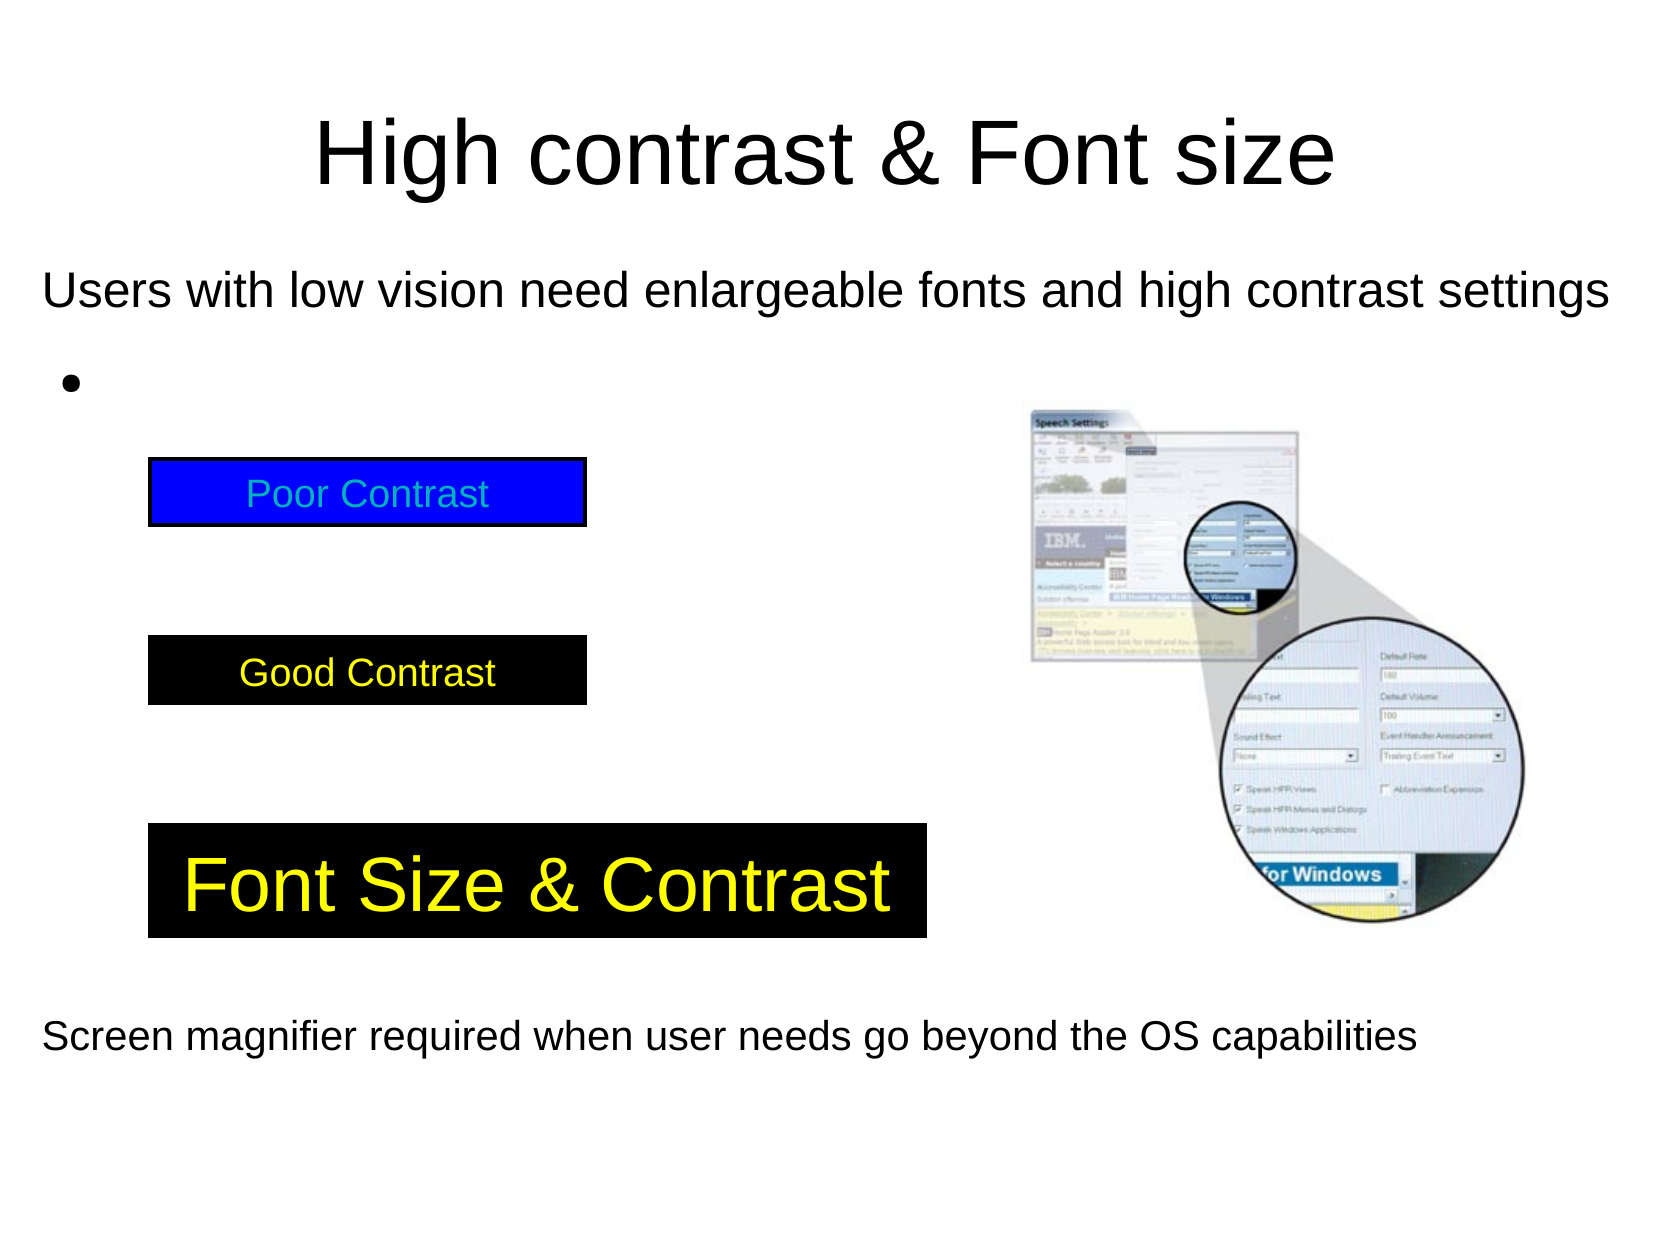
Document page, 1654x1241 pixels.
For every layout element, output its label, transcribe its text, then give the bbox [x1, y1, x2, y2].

text_box Poor Contrast [149, 459, 586, 525]
picture [1012, 396, 1541, 938]
text_box Good Contrast [149, 637, 586, 704]
list Screen magnifier required when user needs go beyond the OS capabilities [41, 1012, 1613, 1126]
text_box Font Size & Contrast [149, 825, 925, 936]
title High contrast & Font size [82, 56, 1571, 250]
list Users with low vision need enlargeable fonts and high contrast settings [41, 262, 1613, 423]
